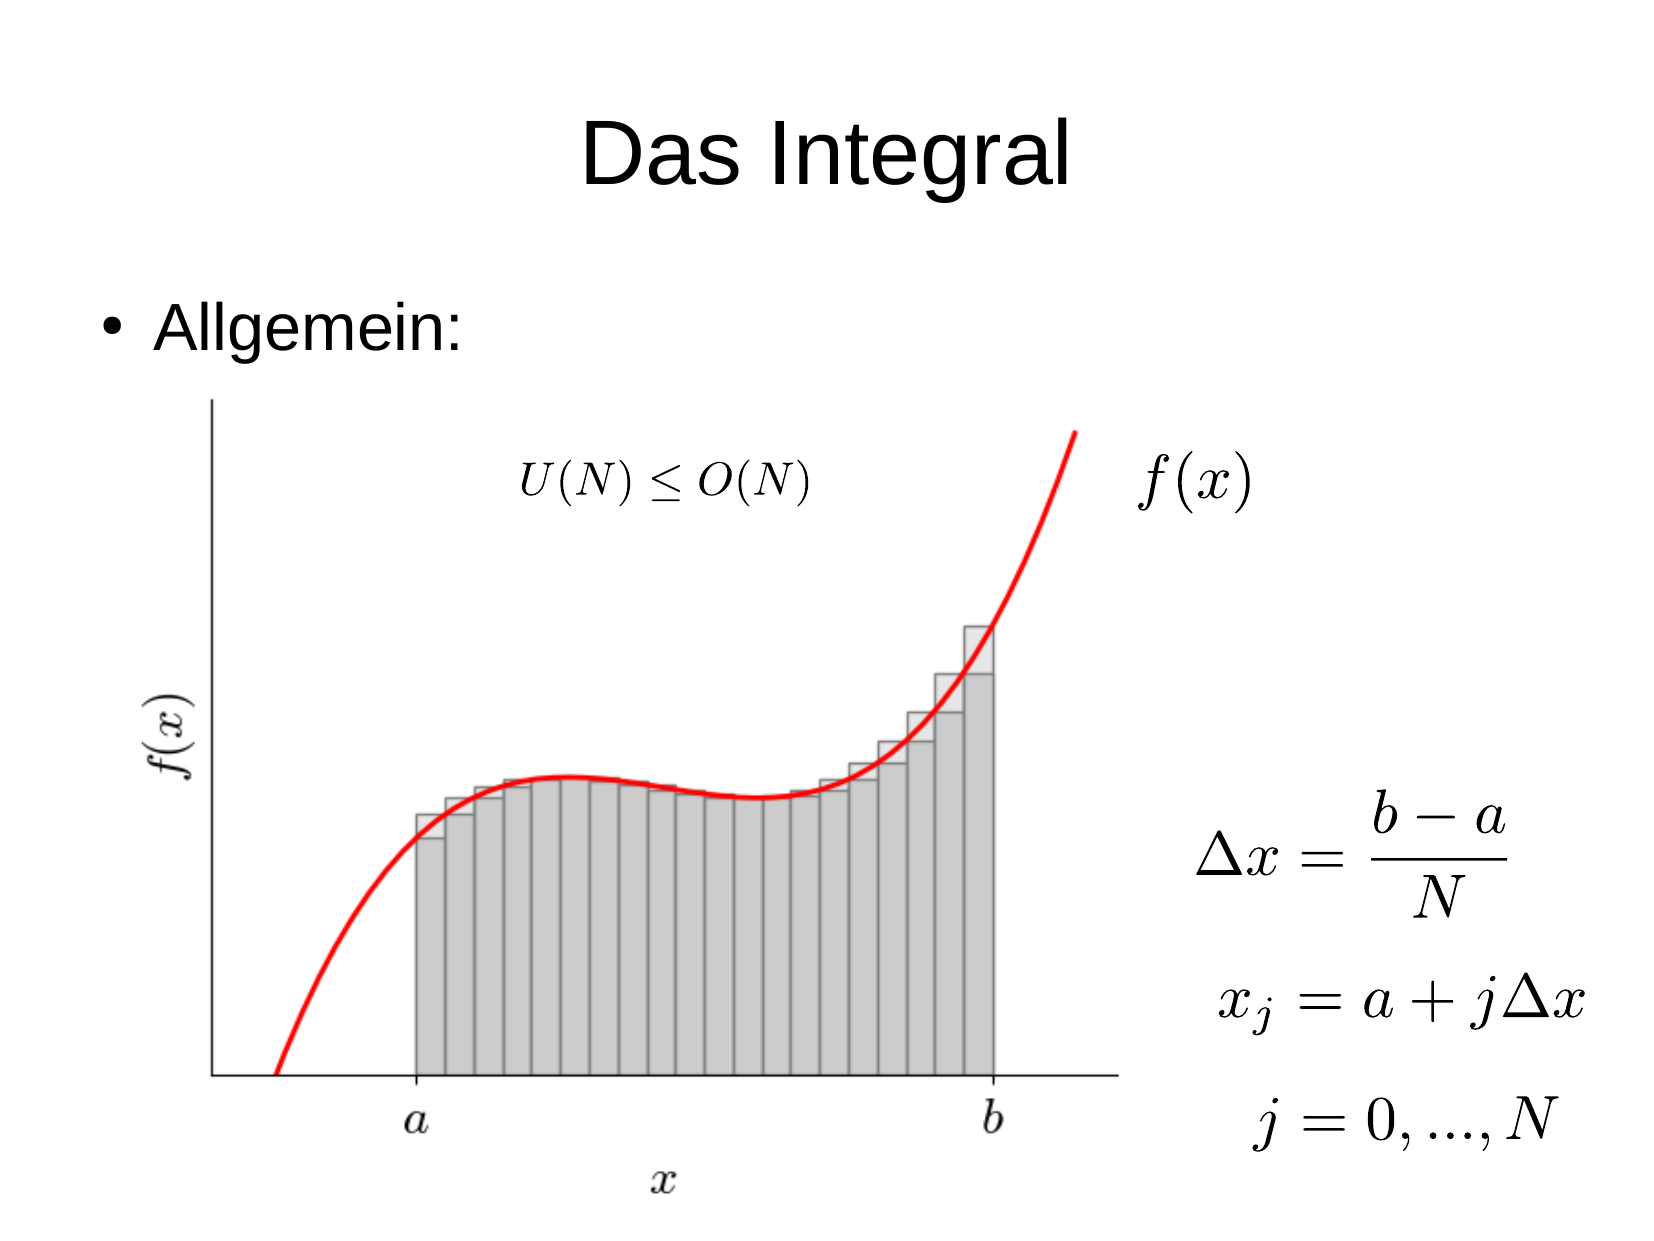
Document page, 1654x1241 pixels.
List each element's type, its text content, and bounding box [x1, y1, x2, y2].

list Allgemein: [82, 290, 1571, 1094]
text_box [518, 459, 813, 507]
text_box [1252, 1096, 1561, 1152]
picture [122, 1094, 1141, 1224]
text_box [1193, 789, 1508, 918]
text_box [1134, 451, 1256, 514]
title Das Integral [82, 56, 1571, 250]
text_box [1216, 972, 1588, 1036]
